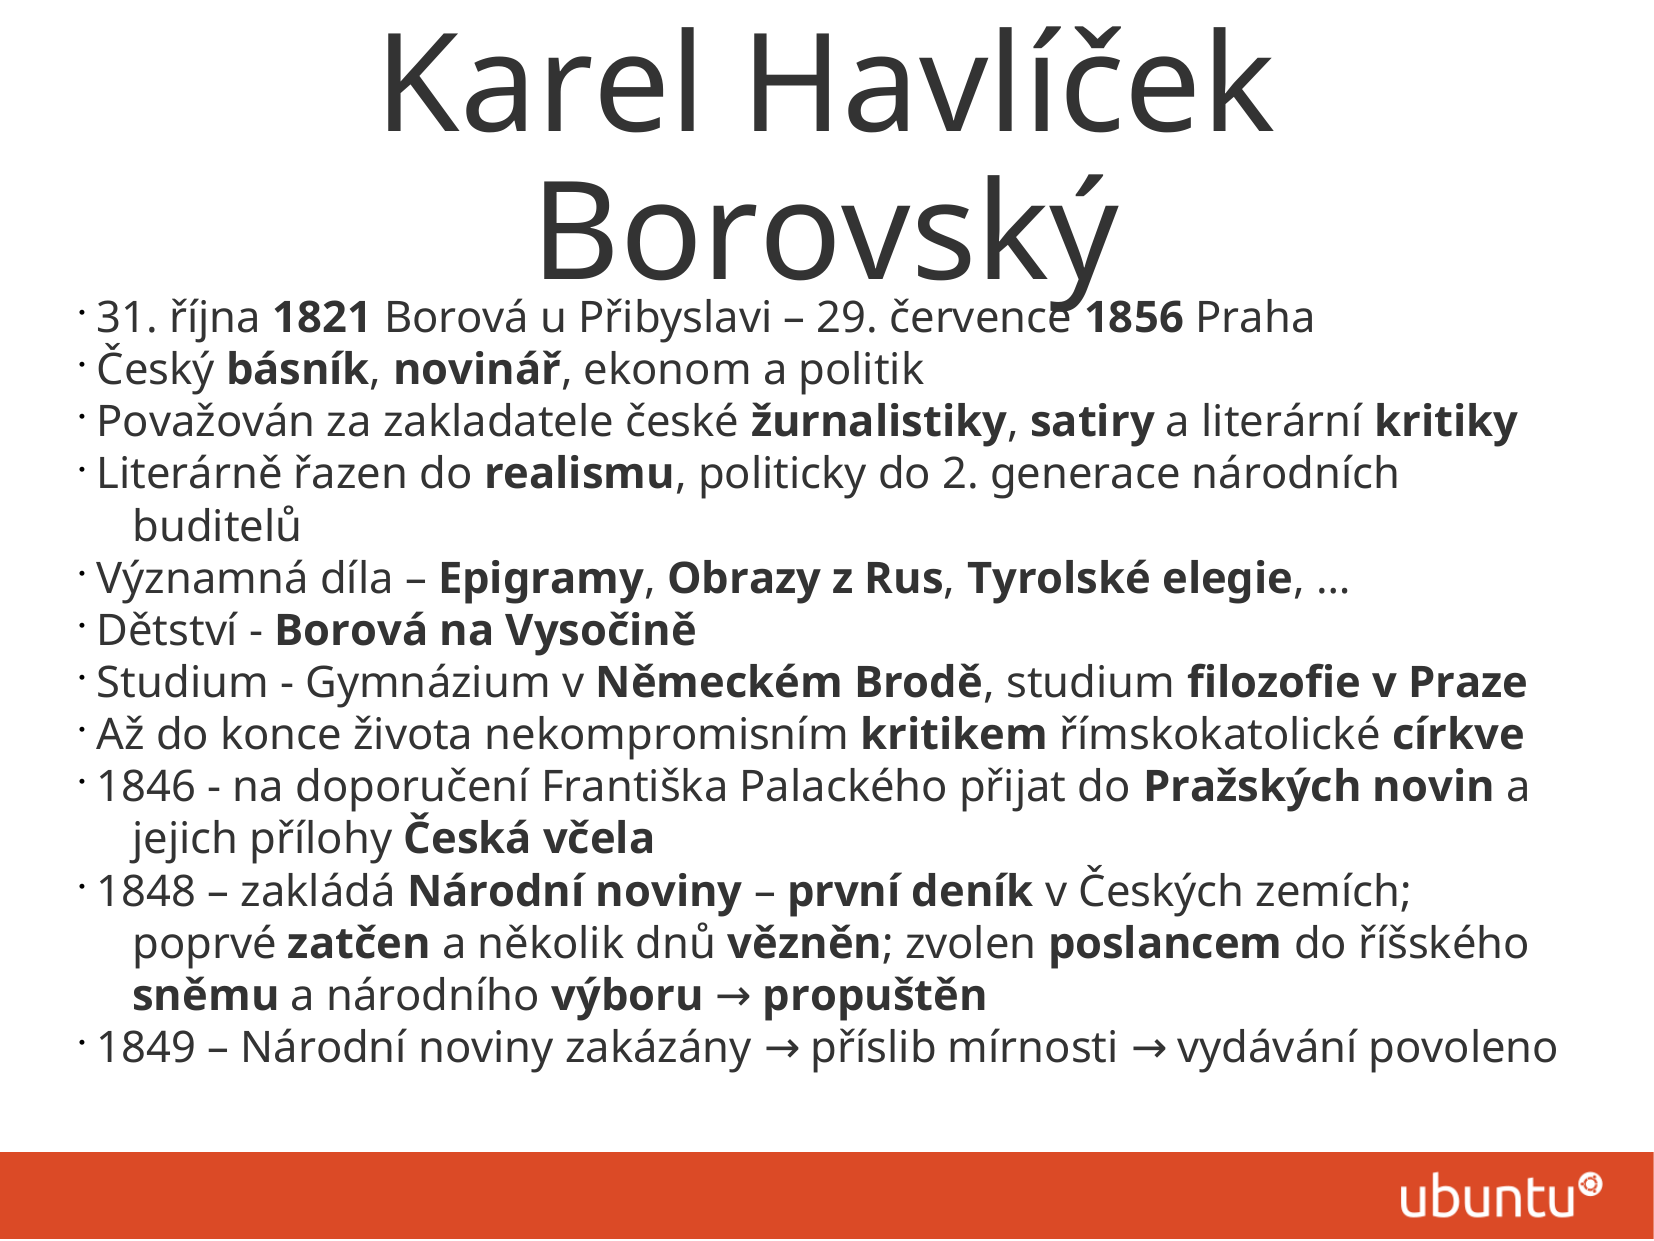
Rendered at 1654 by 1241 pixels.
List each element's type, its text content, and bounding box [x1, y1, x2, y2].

title Karel Havlíček Borovský [56, 74, 1596, 249]
list 31. října 1821 Borová u Přibyslavi – 29. července 1856 Praha Český básník, novinář, ekonom a politik Považován za zakladatele české žurnalistiky, satiry a literární kritiky Literárně řazen do realismu, politicky do 2. generace národních buditelů Významná díla – Epigramy, Obrazy z Rus, Tyrolské elegie, … Dětství - Borová na Vysočině Studium - Gymnázium v Německém Brodě, studium filozofie v Praze Až do konce života nekompromisním kritikem římskokatolické církve 1846 - na doporučení Františka Palackého přijat do Pražských novin a jejich přílohy Česká včela 1848 – zakládá Národní noviny – první deník v Českých zemích; poprvé zatčen a několik dnů vězněn; zvolen poslancem do říšského sněmu a národního výboru → propuštěn 1849 – Národní noviny zakázány → příslib mírnosti → vydávání povoleno [70, 280, 1583, 1100]
picture [0, 1152, 1654, 1239]
